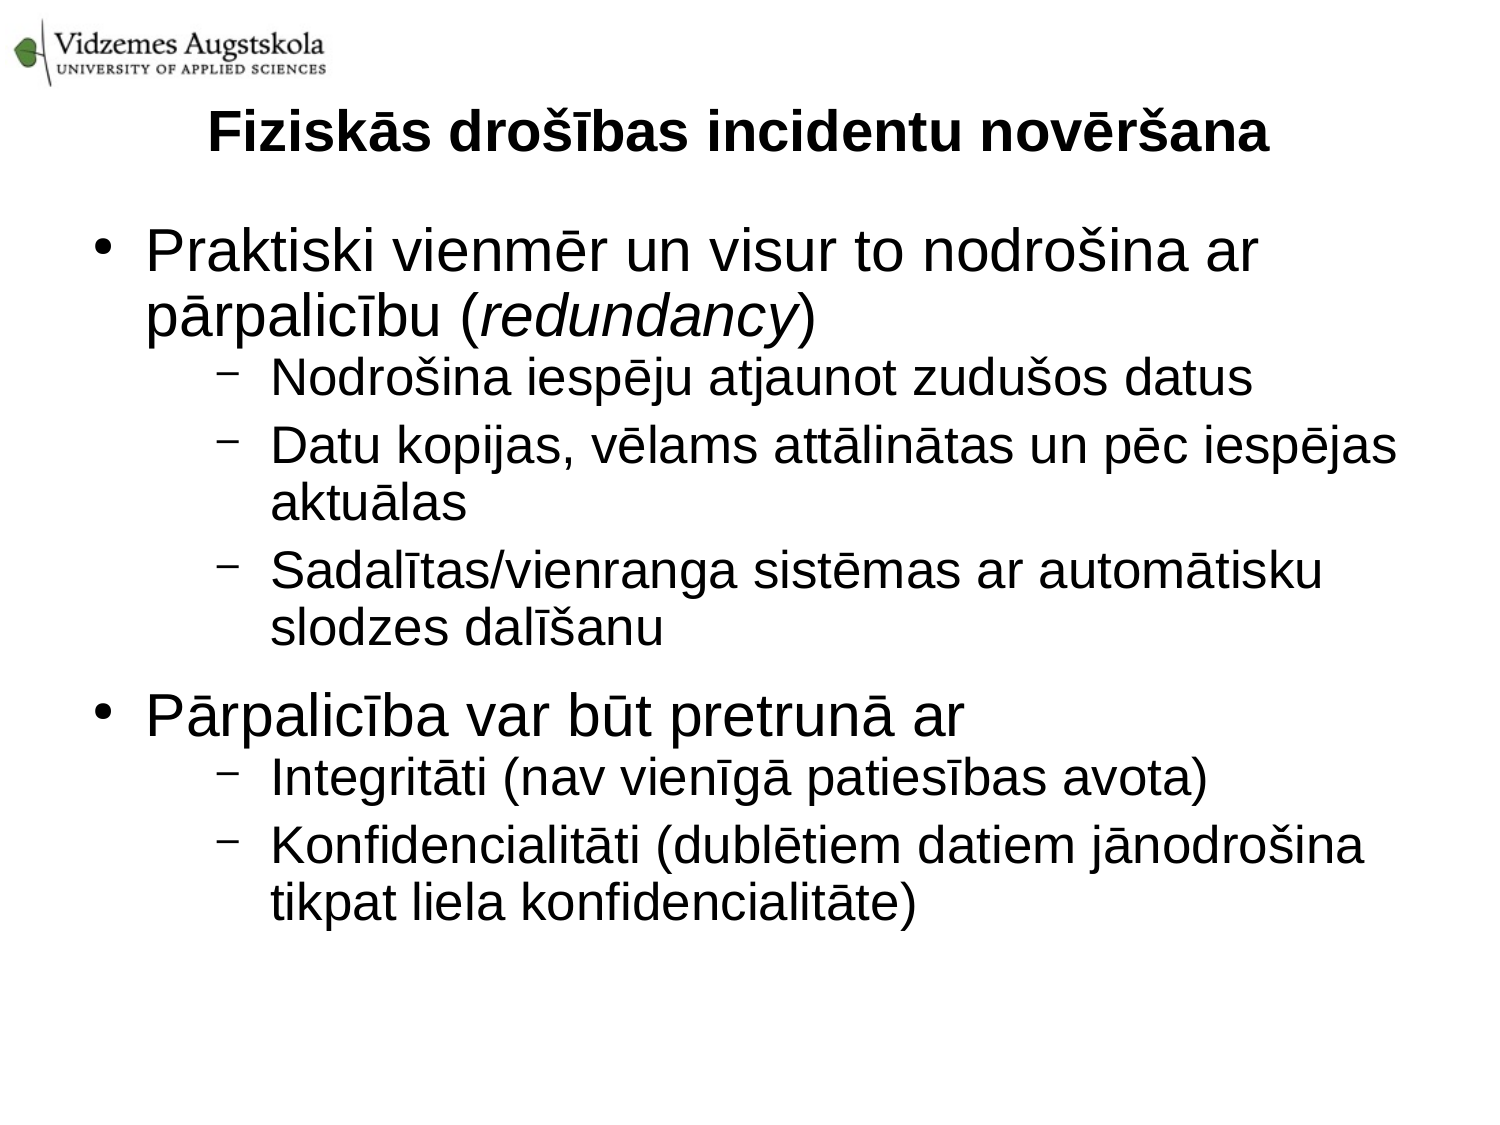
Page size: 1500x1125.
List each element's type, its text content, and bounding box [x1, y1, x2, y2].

title Fiziskās drošības incidentu novēršana [85, 87, 1372, 177]
picture [5, 2, 334, 102]
list Praktiski vienmēr un visur to nodrošina ar pārpalicību (redundancy) Nodrošina iespēju atjaunot zudušos datus Datu kopijas, vēlams attālinātas un pēc iespējas aktuālas Sadalītas/vienranga sistēmas ar automātisku slodzes dalīšanu Pārpalicība var būt pretrunā ar Integritāti (nav vienīgā patiesības avota) Konfidencialitāti (dublētiem datiem jānodrošina tikpat liela konfidencialitāte) [74, 214, 1424, 1004]
